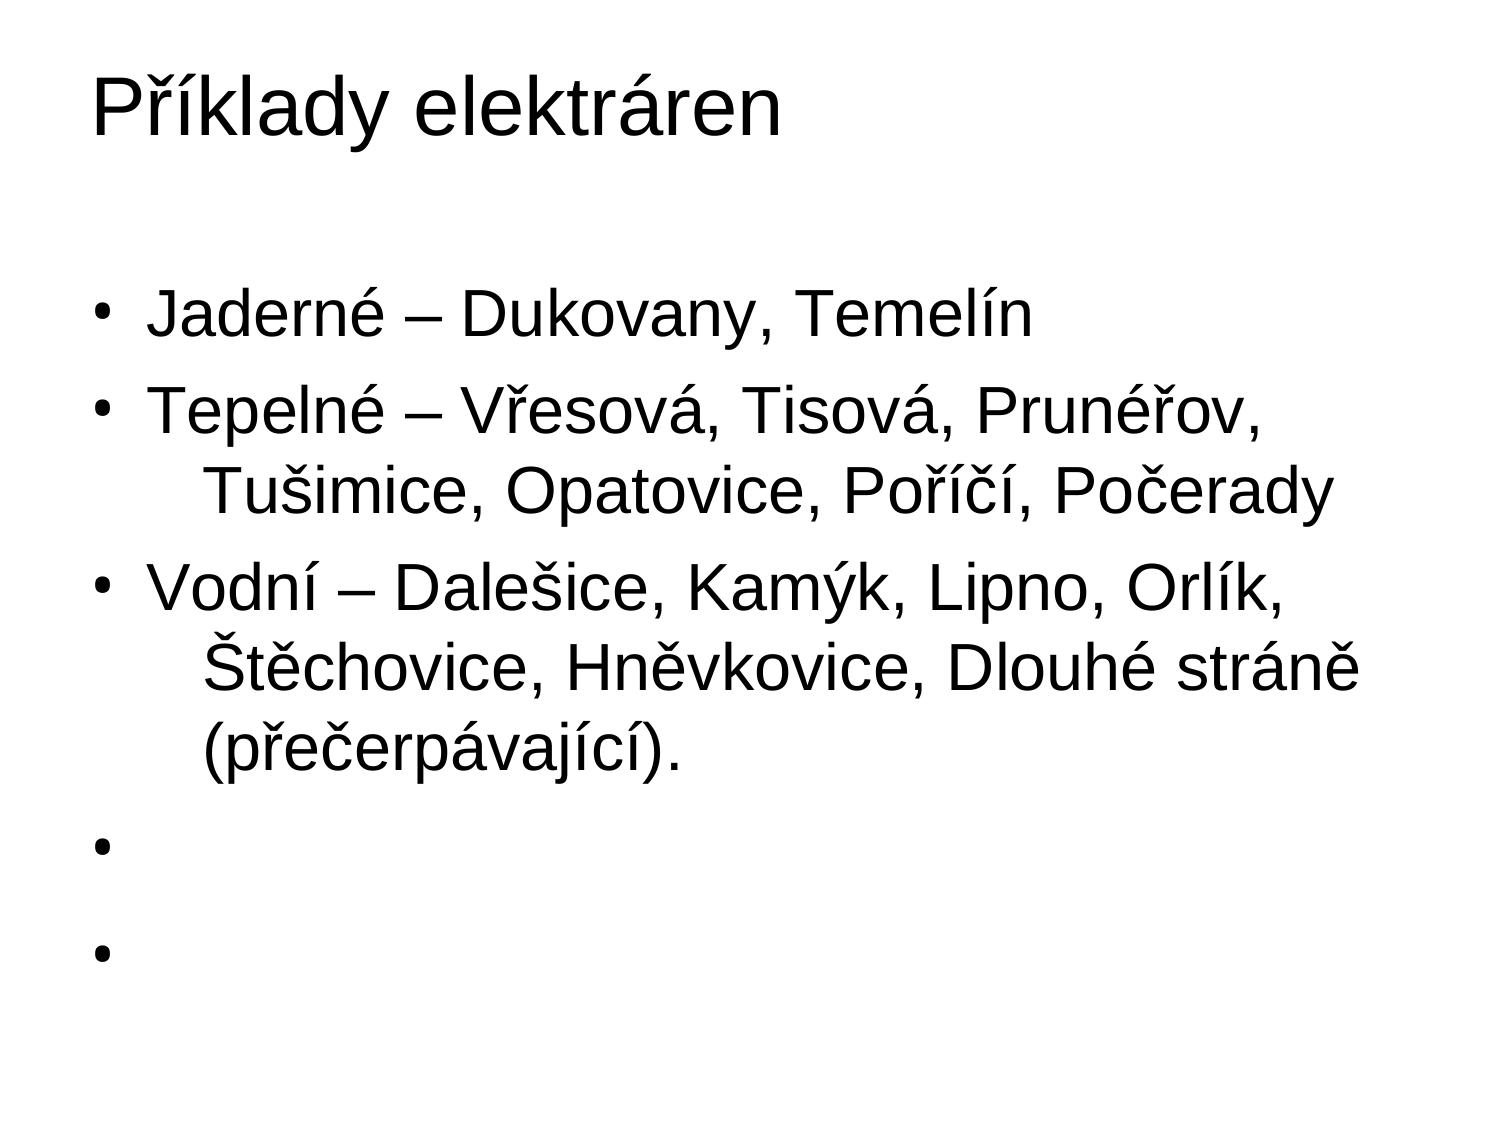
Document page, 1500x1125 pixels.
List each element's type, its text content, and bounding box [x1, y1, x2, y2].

title Příklady elektráren [75, 45, 1426, 233]
list Jaderné – Dukovany, Temelín Tepelné – Vřesová, Tisová, Prunéřov, Tušimice, Opatovice, Poříčí, Počerady Vodní – Dalešice, Kamýk, Lipno, Orlík, Štěchovice, Hněvkovice, Dlouhé stráně (přečerpávající). [75, 262, 1426, 1005]
